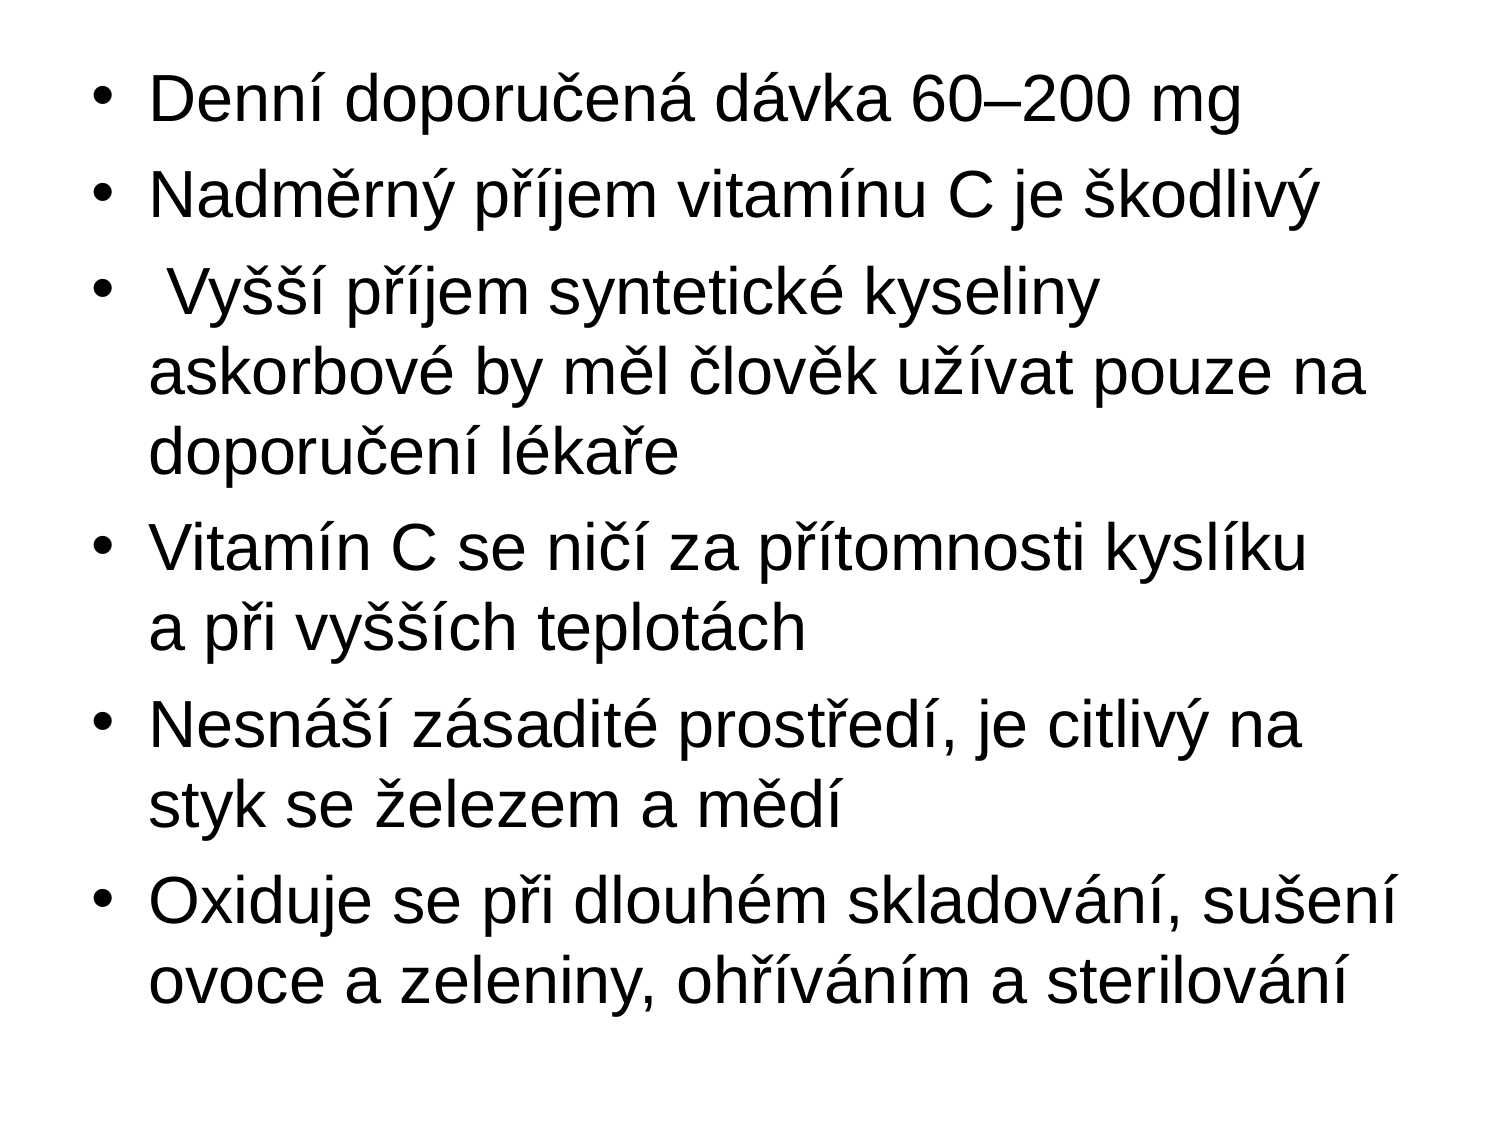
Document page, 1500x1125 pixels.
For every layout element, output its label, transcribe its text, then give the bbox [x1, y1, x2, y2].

list Denní doporučená dávka 60–200 mg Nadměrný příjem vitamínu C je škodlivý Vyšší příjem syntetické kyseliny askorbové by měl člověk užívat pouze na doporučení lékaře Vitamín C se ničí za přítomnosti kyslíku a při vyšších teplotách Nesnáší zásadité prostředí, je citlivý na styk se železem a mědí Oxiduje se při dlouhém skladování, sušení ovoce a zeleniny, ohříváním a sterilování [76, 46, 1427, 1025]
